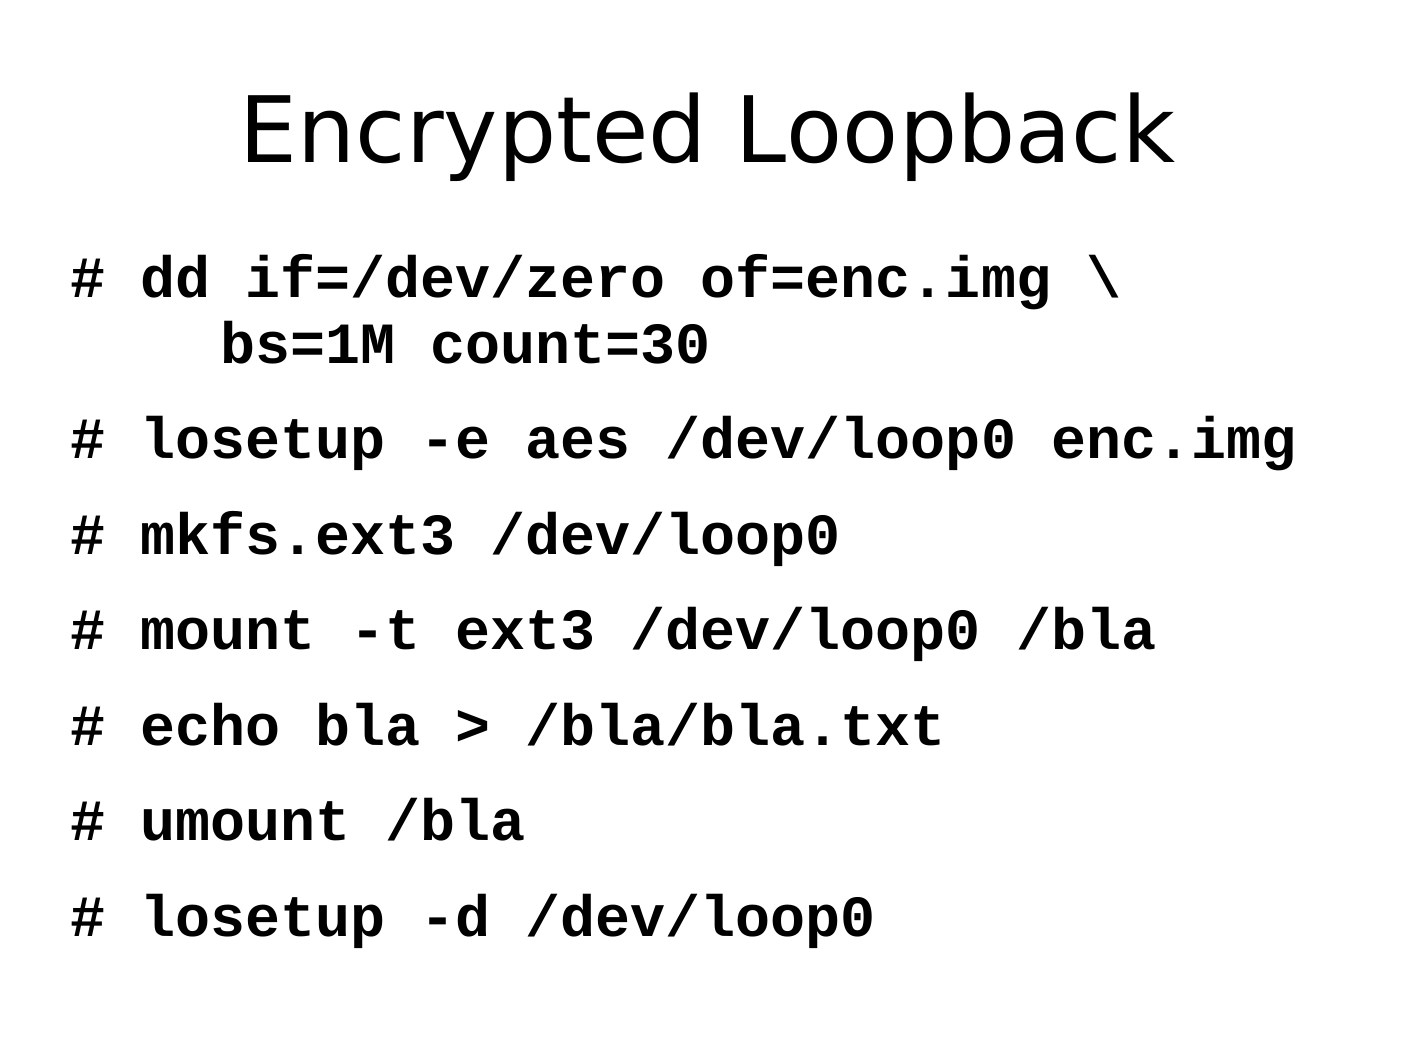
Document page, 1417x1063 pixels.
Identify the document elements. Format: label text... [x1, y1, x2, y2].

list # dd if=/dev/zero of=enc.img \ bs=1M count=30 # losetup -e aes /dev/loop0 enc.img # mkfs.ext3 /dev/loop0 # mount -t ext3 /dev/loop0 /bla # echo bla > /bla/bla.txt # umount /bla # losetup -d /dev/loop0 [70, 248, 1346, 1030]
title Encrypted Loopback [70, 49, 1346, 213]
